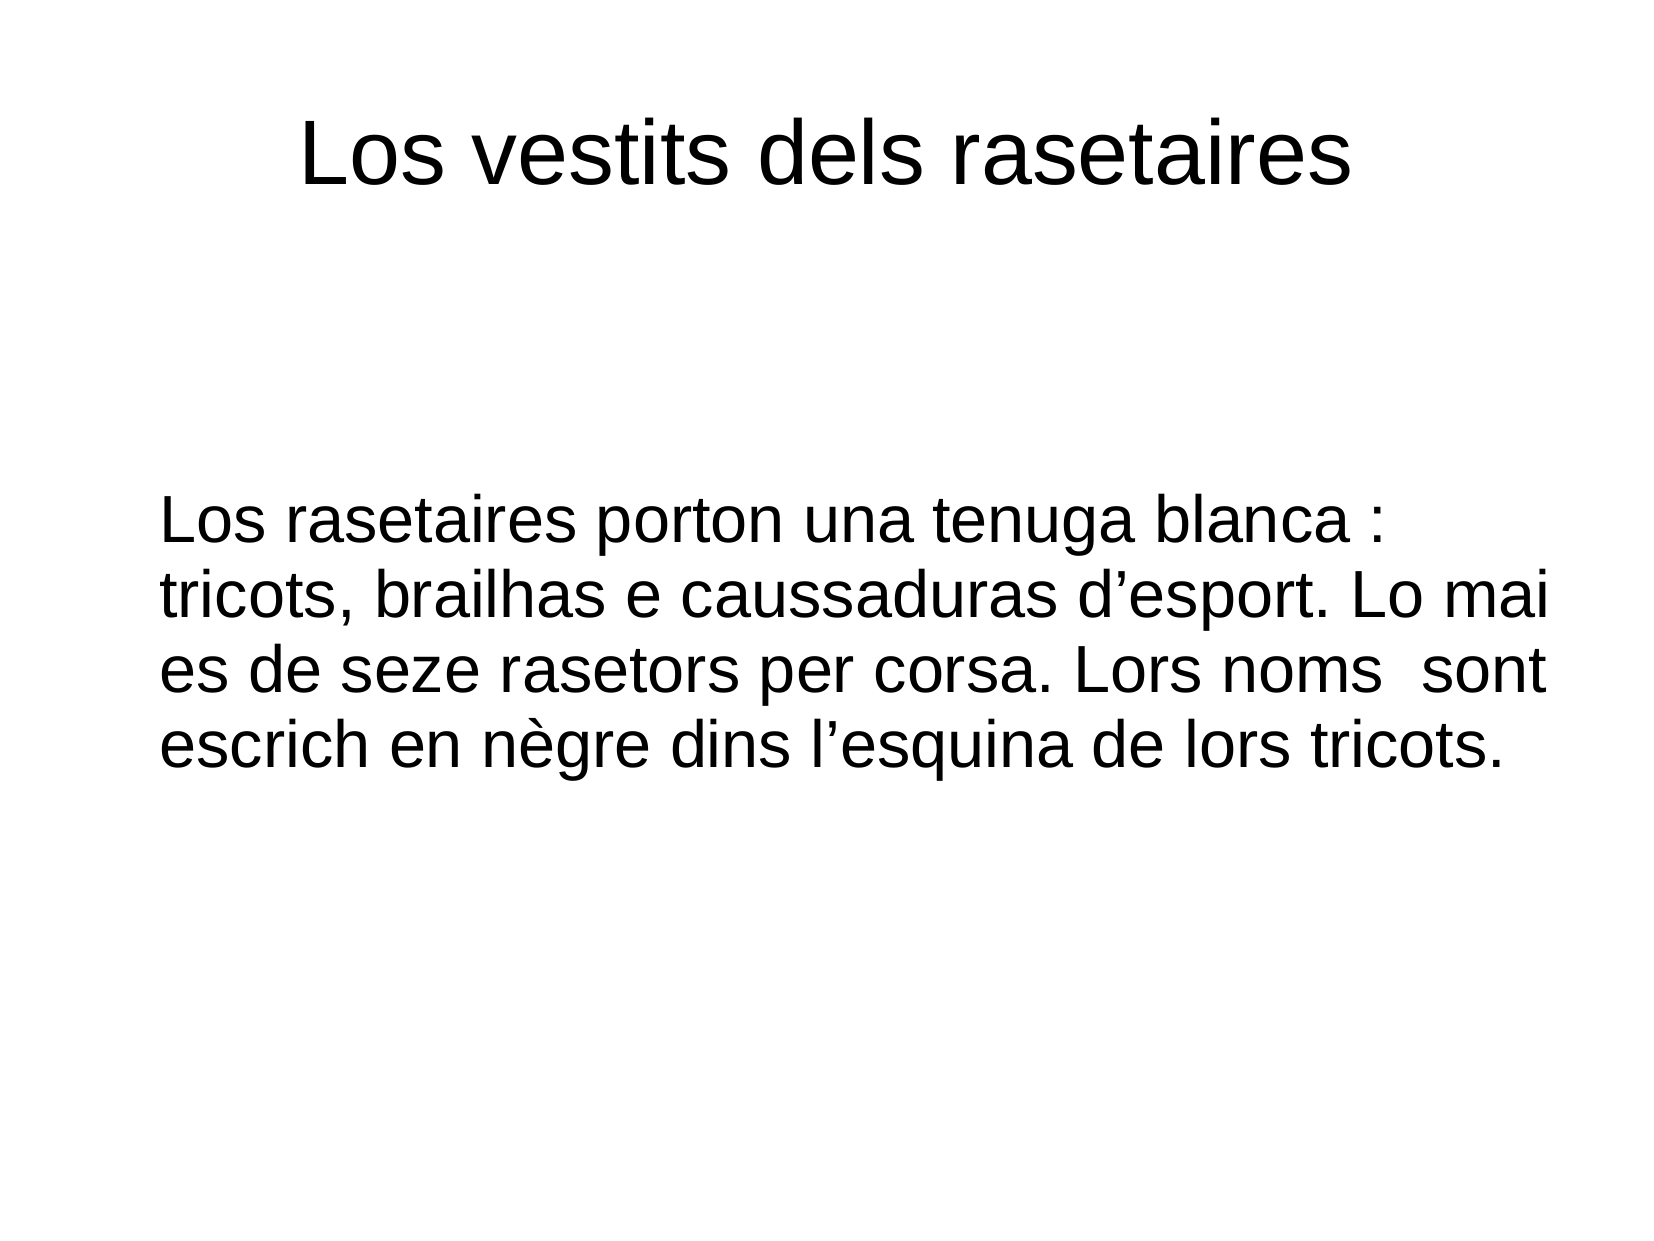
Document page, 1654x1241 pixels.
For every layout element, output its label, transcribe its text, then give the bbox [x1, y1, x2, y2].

title Los vestits dels rasetaires [82, 49, 1571, 257]
list Los rasetaires porton una tenuga blanca : tricots, brailhas e caussaduras d’esport. Lo mai es de seze rasetors per corsa. Lors noms sont escrich en nègre dins l’esquina de lors tricots. [88, 274, 1577, 1093]
